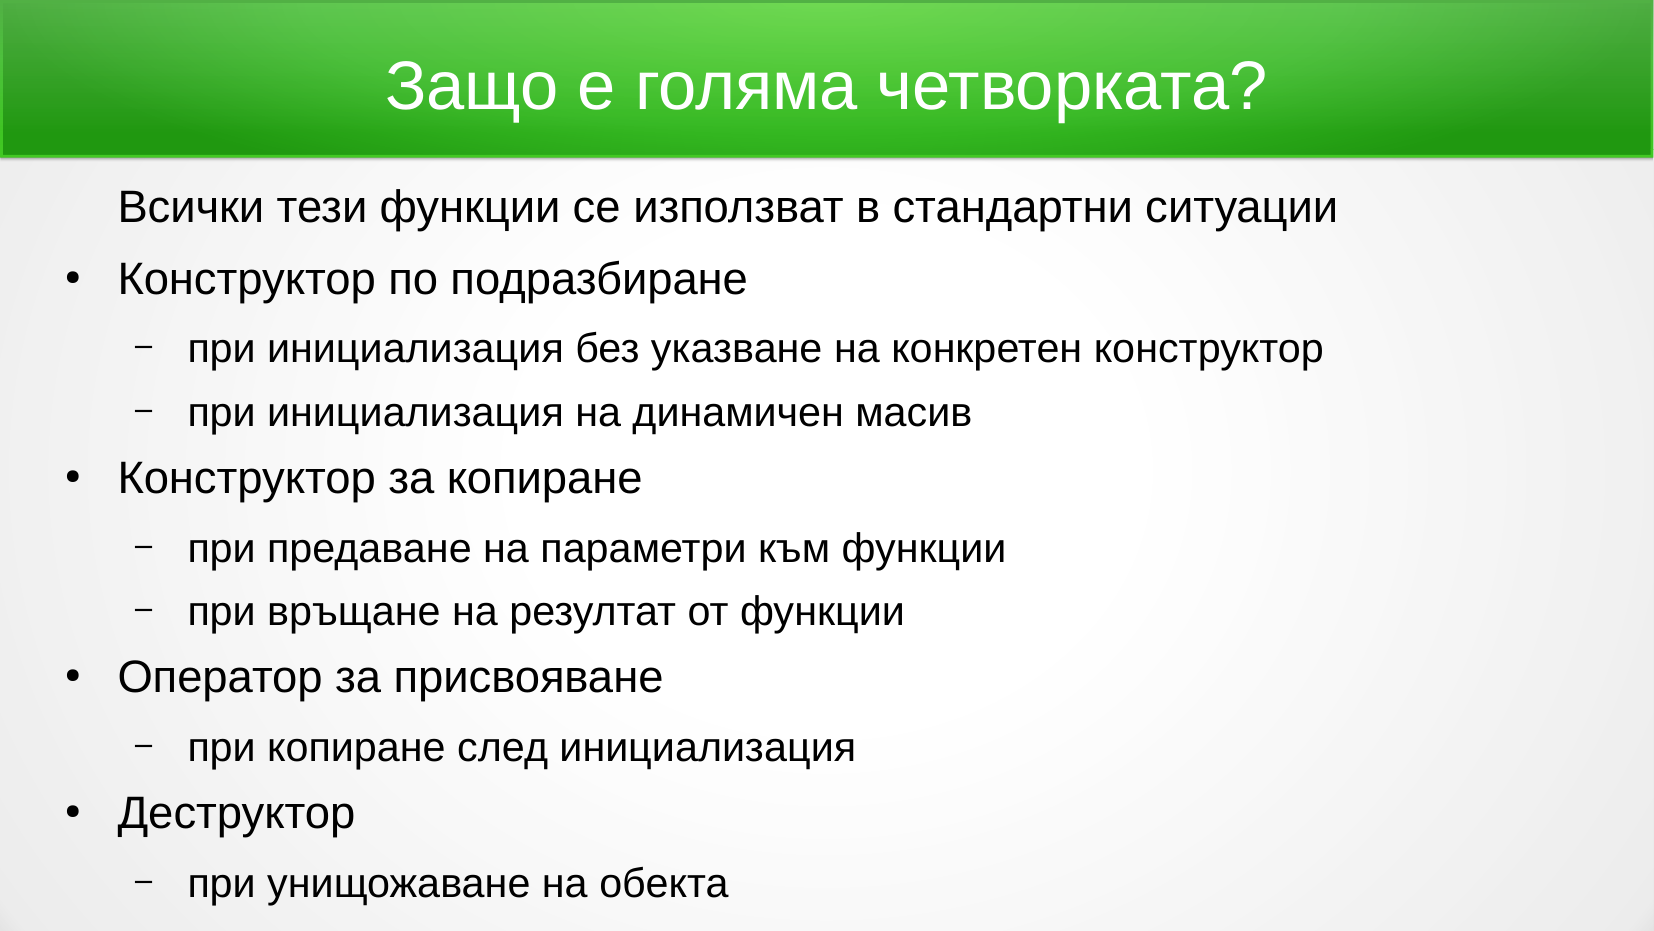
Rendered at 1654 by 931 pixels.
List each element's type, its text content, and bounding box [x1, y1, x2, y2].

list Всички тези функции се използват в стандартни ситуации Конструктор по подразбиране при инициализация без указване на конкретен конструктор при инициализация на динамичен масив Конструктор за копиране при предаване на параметри към функции при връщане на резултат от функции Оператор за присвояване при копиране след инициализация Деструктор при унищожаване на обекта [47, 181, 1630, 910]
title Защо е голяма четворката? [82, 37, 1571, 135]
